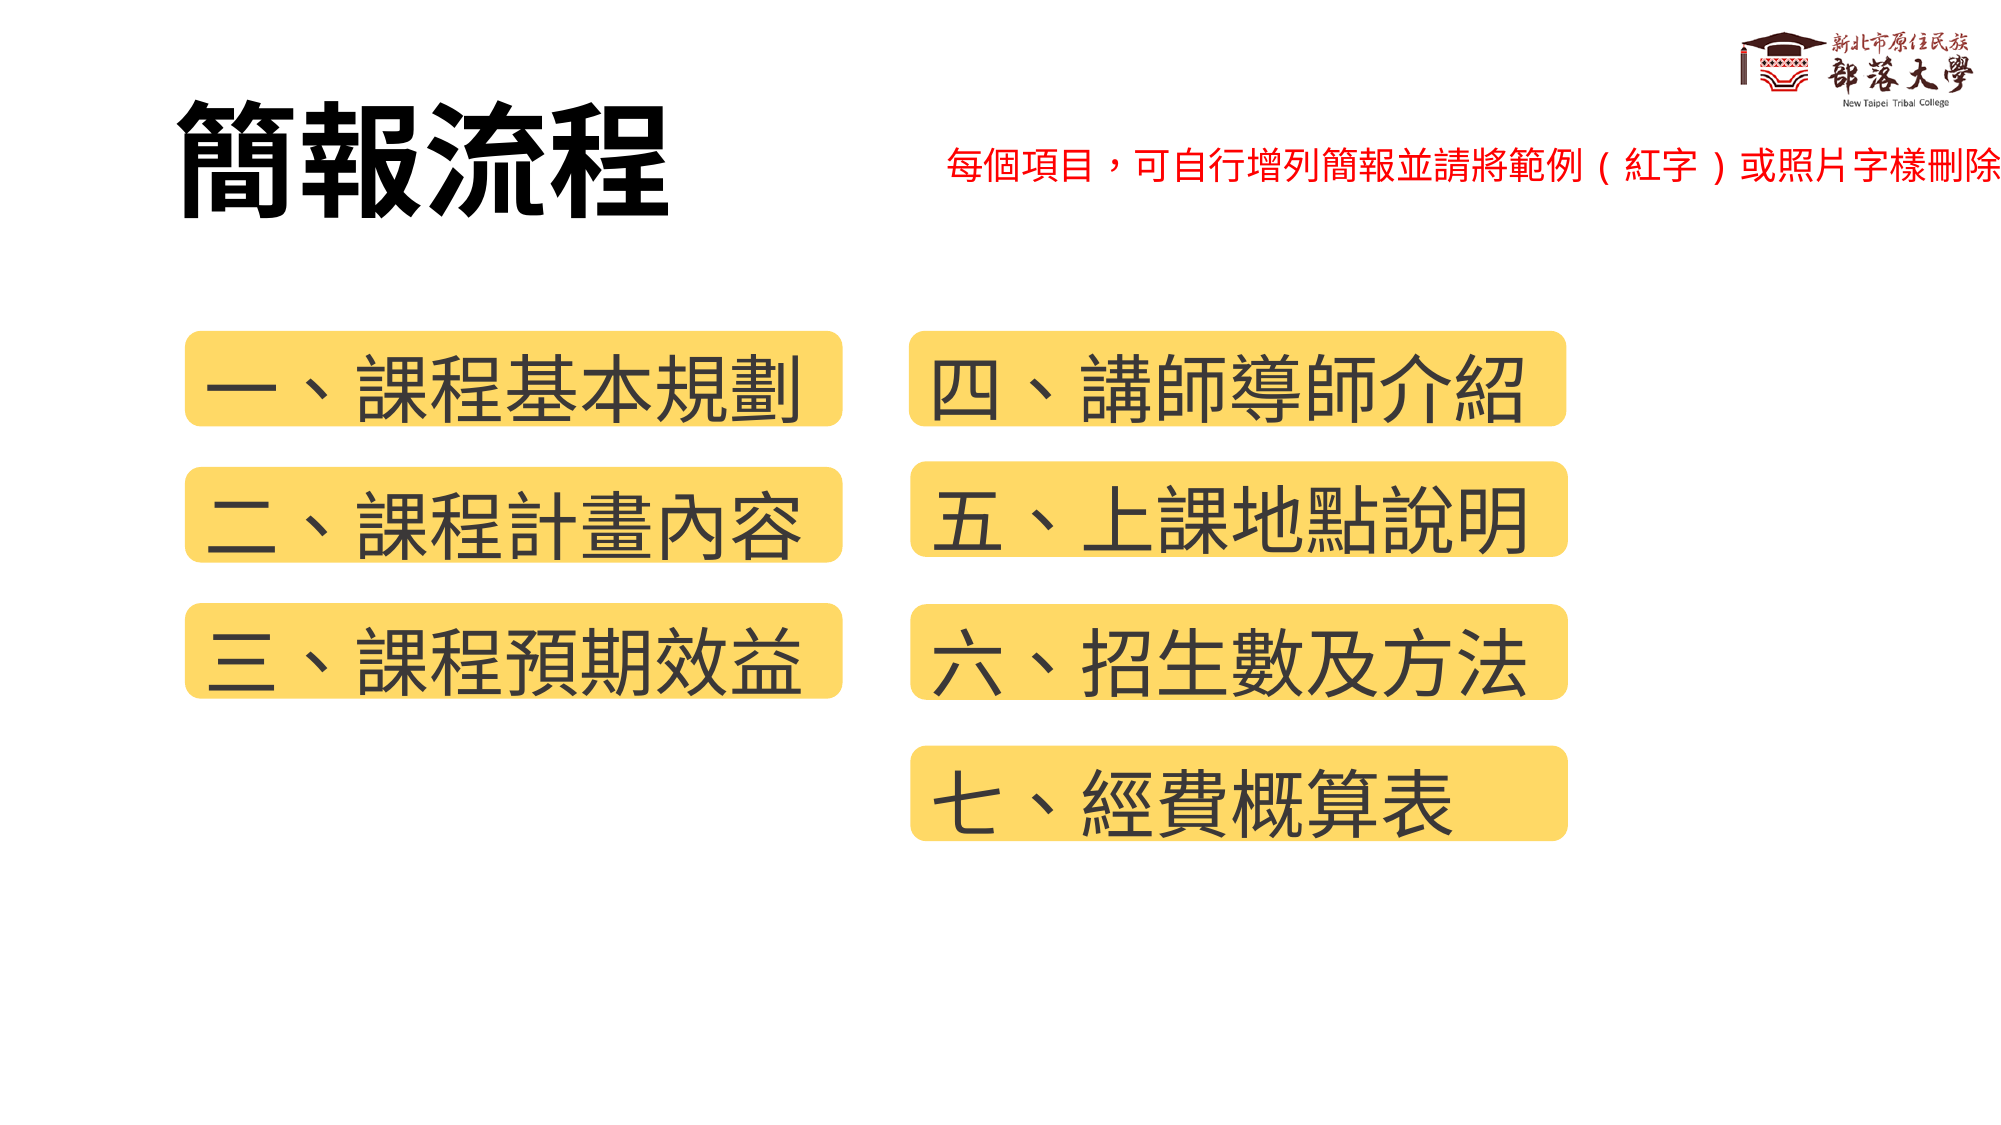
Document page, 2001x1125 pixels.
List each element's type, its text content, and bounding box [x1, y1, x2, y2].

text_box 每個項目，可自行增列簡報並請將範例(紅字)或照片字樣刪除 [931, 134, 2000, 195]
title 簡報流程 [158, 91, 754, 238]
text_box 一、課程基本規劃 [184, 330, 843, 427]
text_box 七、經費概算表 [910, 745, 1568, 842]
text_box 二、課程計畫內容 [184, 466, 843, 563]
text_box 三、課程預期效益 [184, 603, 843, 699]
text_box 四、講師導師介紹 [908, 330, 1567, 427]
text_box 六、招生數及方法 [910, 604, 1568, 700]
text_box 五、上課地點說明 [910, 461, 1568, 557]
picture [1731, 29, 1983, 108]
